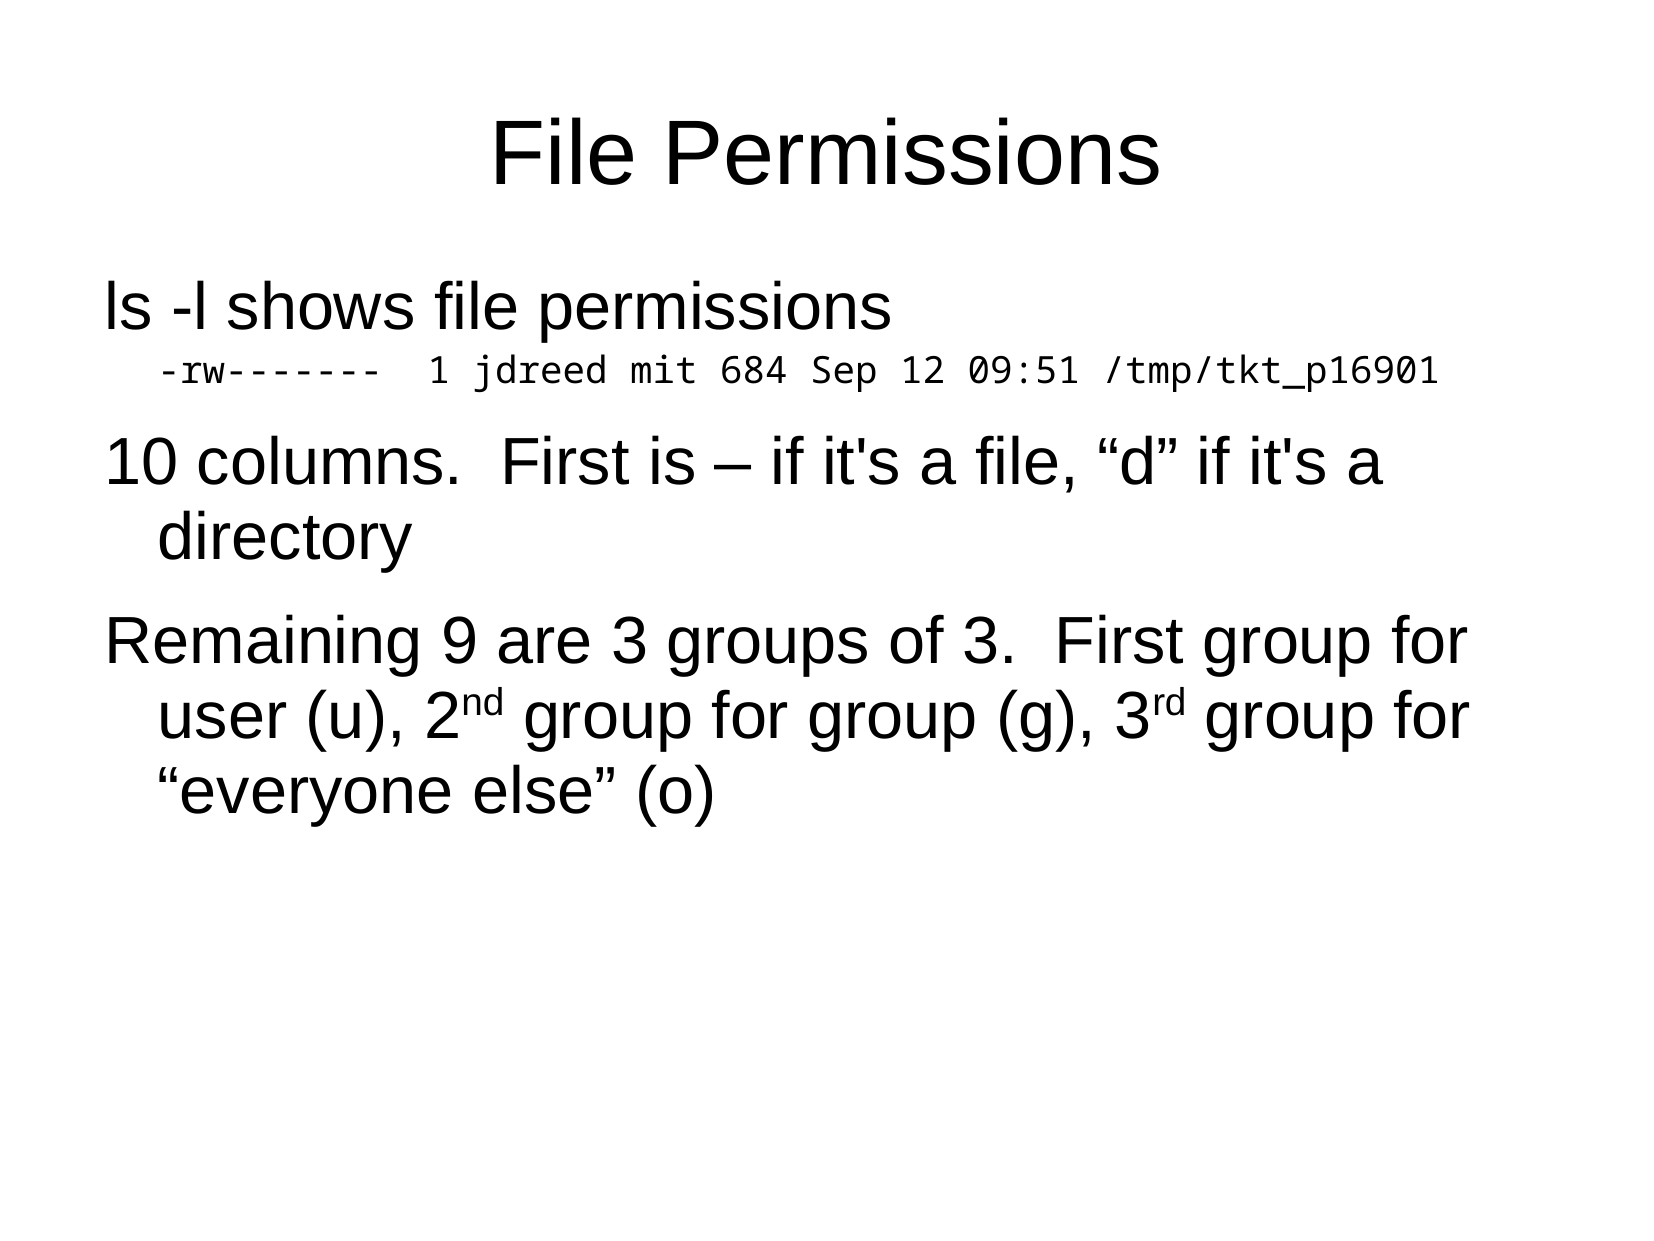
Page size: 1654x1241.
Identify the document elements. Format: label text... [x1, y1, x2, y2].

list ls -l shows file permissions -rw------- 1 jdreed mit 684 Sep 12 09:51 /tmp/tkt_p16901 10 columns. First is – if it's a file, “d” if it's a directory Remaining 9 are 3 groups of 3. First group for user (u), 2nd group for group (g), 3rd group for “everyone else” (o) [86, 268, 1576, 1088]
title File Permissions [82, 49, 1571, 257]
